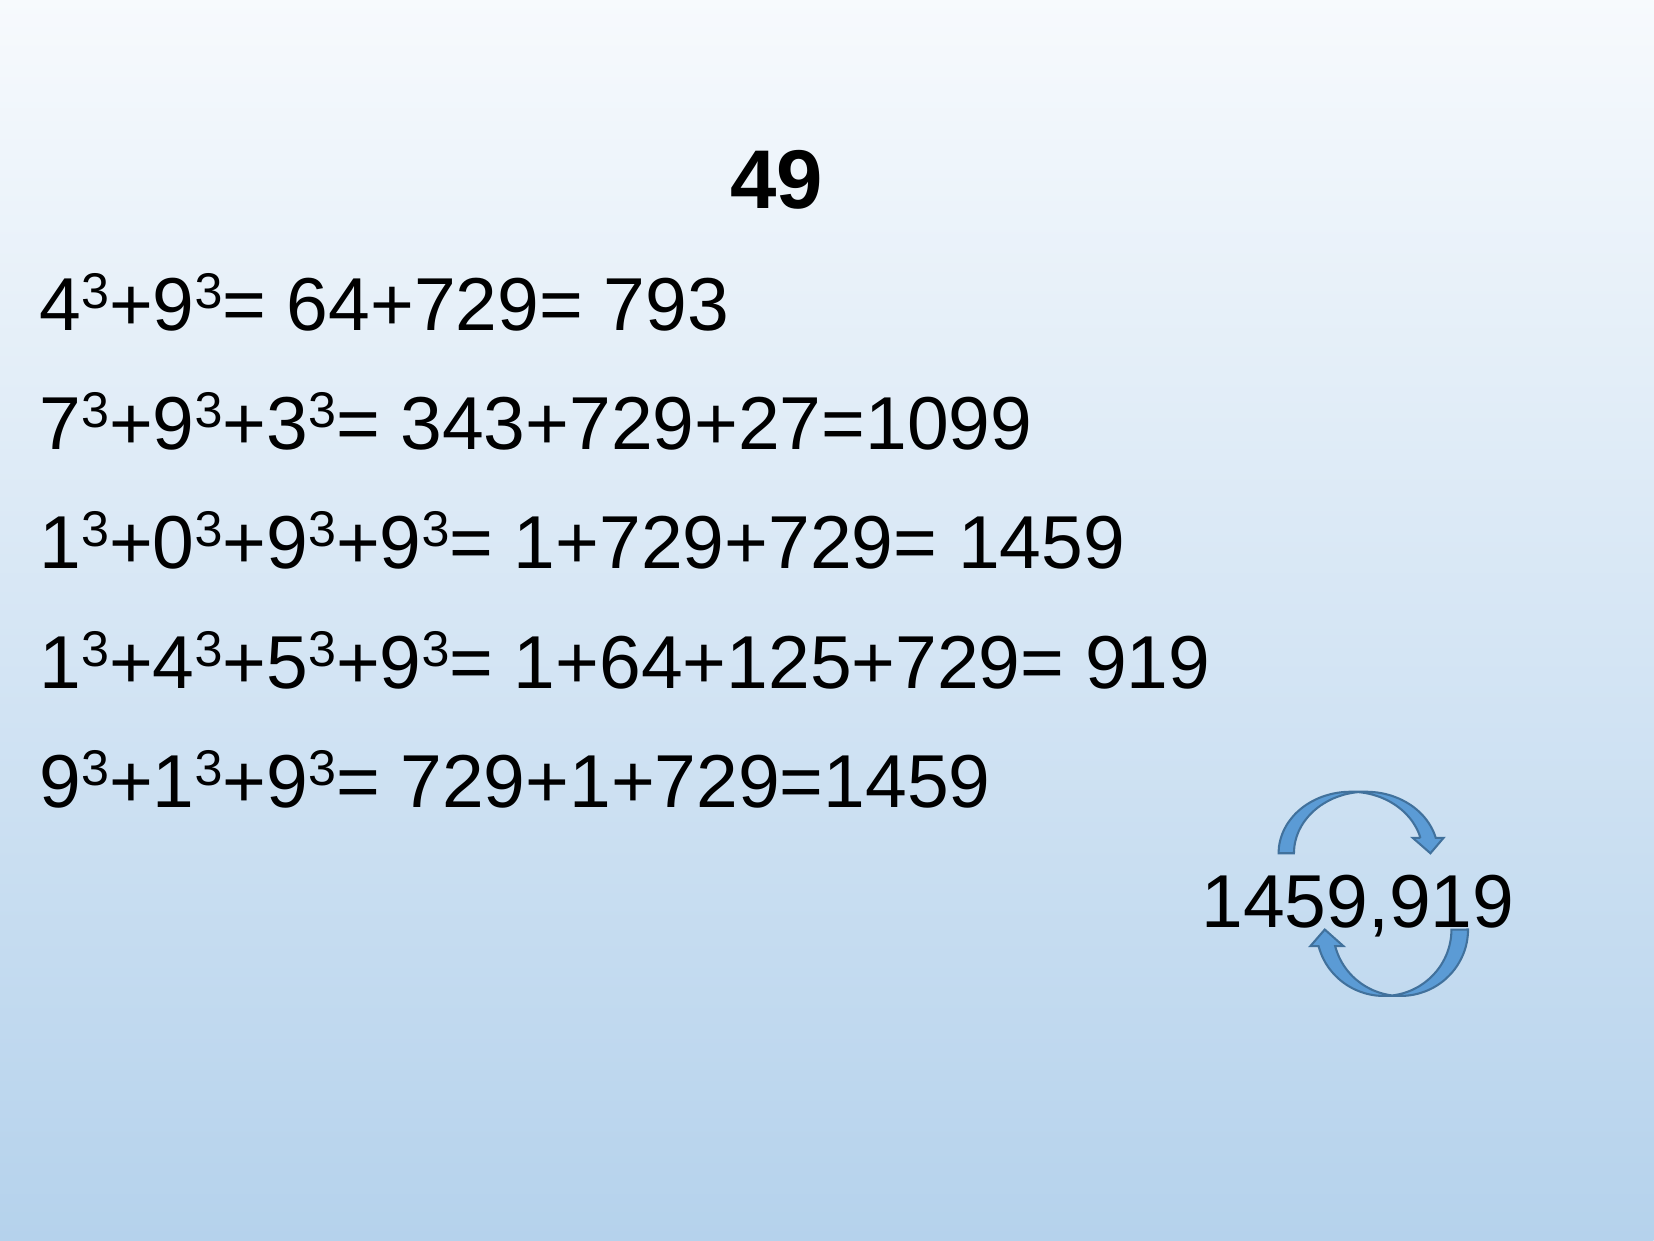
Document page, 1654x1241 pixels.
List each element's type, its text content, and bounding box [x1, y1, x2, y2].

list 49 43+93= 64+729= 793 73+93+33= 343+729+27=1099 13+03+93+93= 1+729+729= 1459 13+43+53+93= 1+64+125+729= 919 93+13+93= 729+1+729=1459 1459,919 [39, 125, 1654, 1058]
text_box [1310, 929, 1469, 996]
text_box [1278, 791, 1444, 854]
